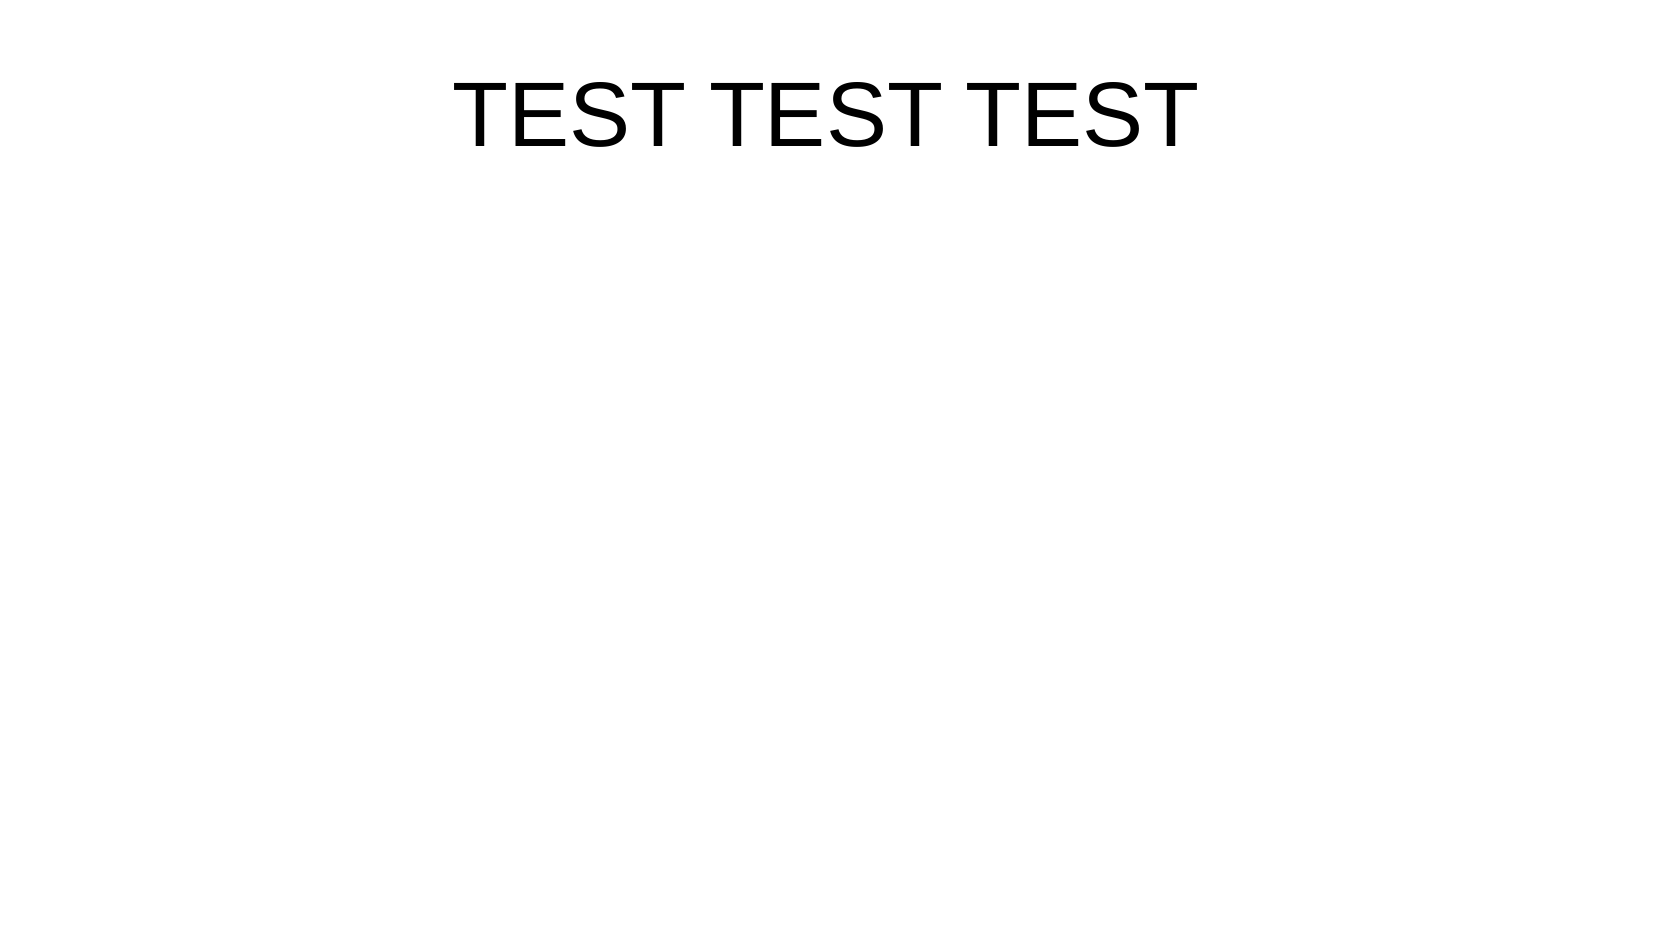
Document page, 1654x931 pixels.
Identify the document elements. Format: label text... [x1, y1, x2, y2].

title TEST TEST TEST [82, 37, 1571, 193]
